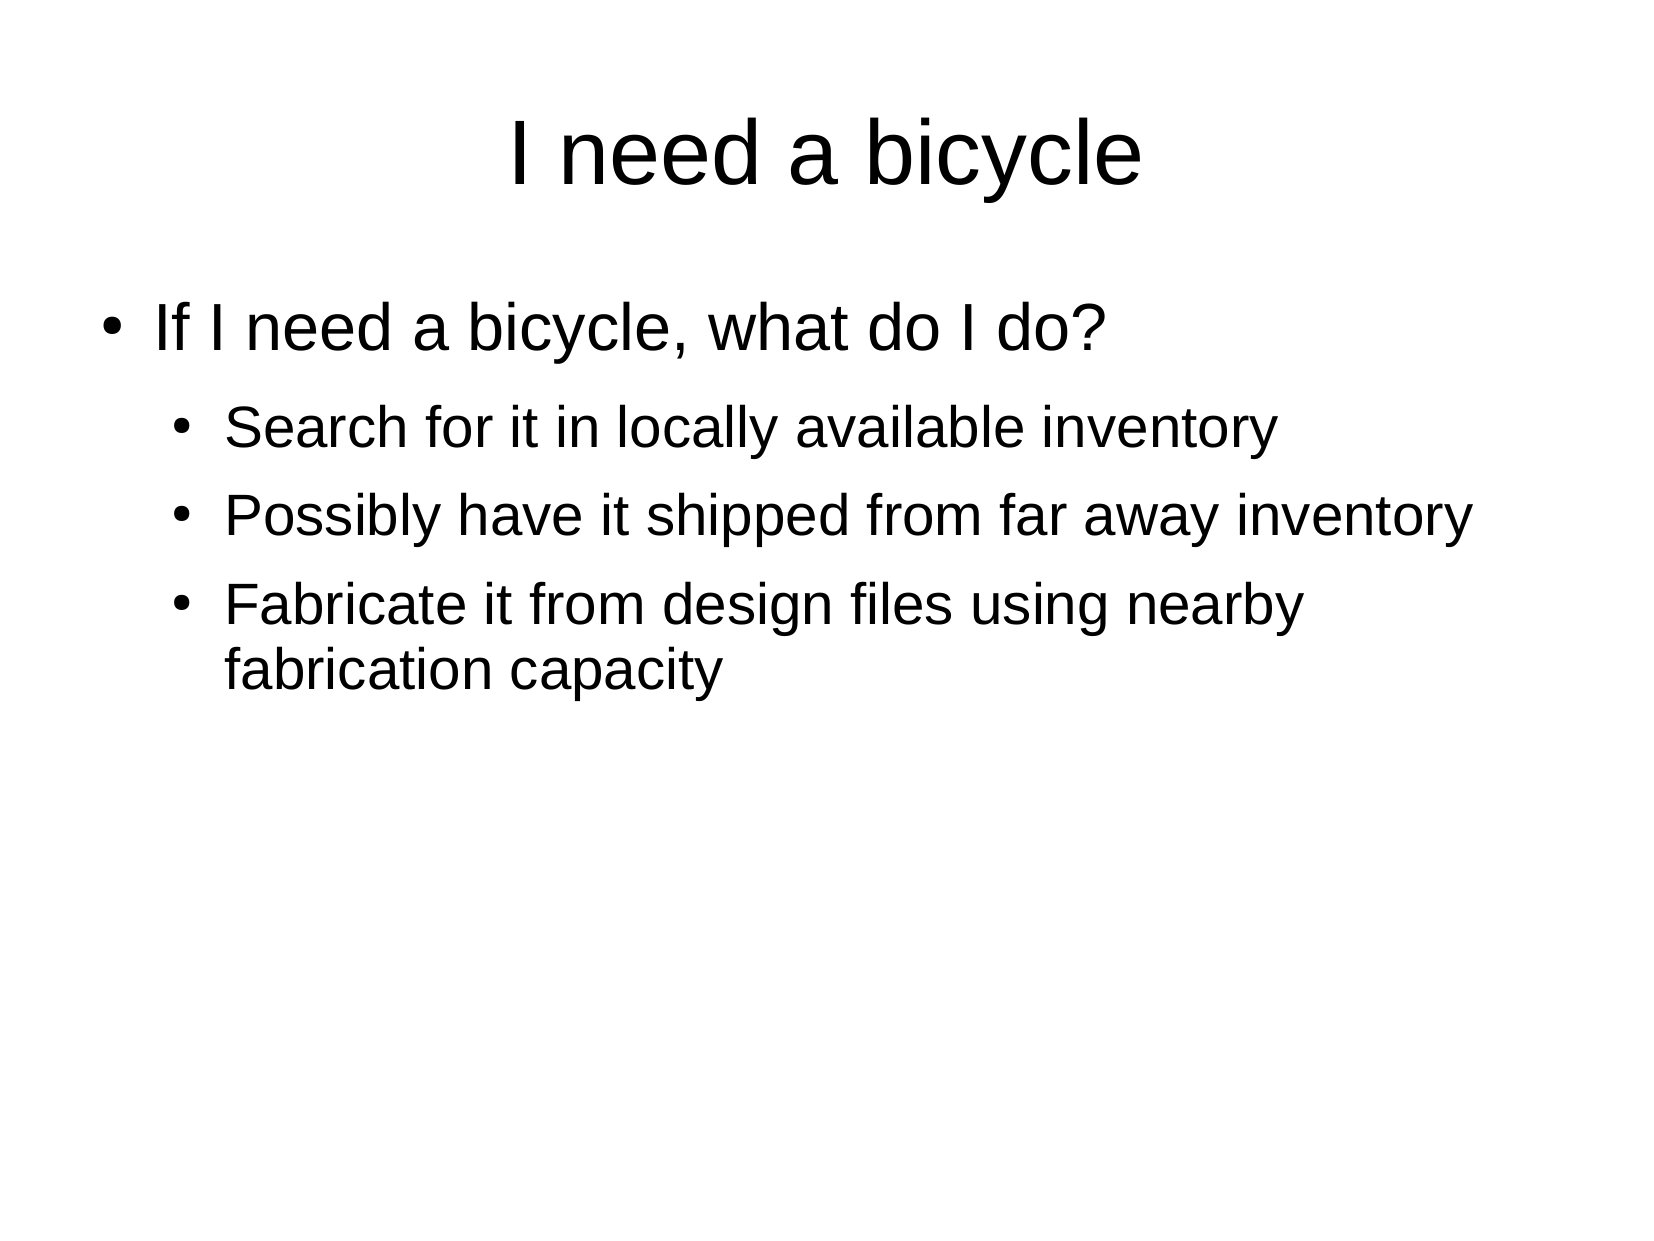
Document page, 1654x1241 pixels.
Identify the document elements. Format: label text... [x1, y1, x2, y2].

title I need a bicycle [82, 56, 1571, 250]
list If I need a bicycle, what do I do? Search for it in locally available inventory Possibly have it shipped from far away inventory Fabricate it from design files using nearby fabrication capacity [82, 290, 1571, 1109]
